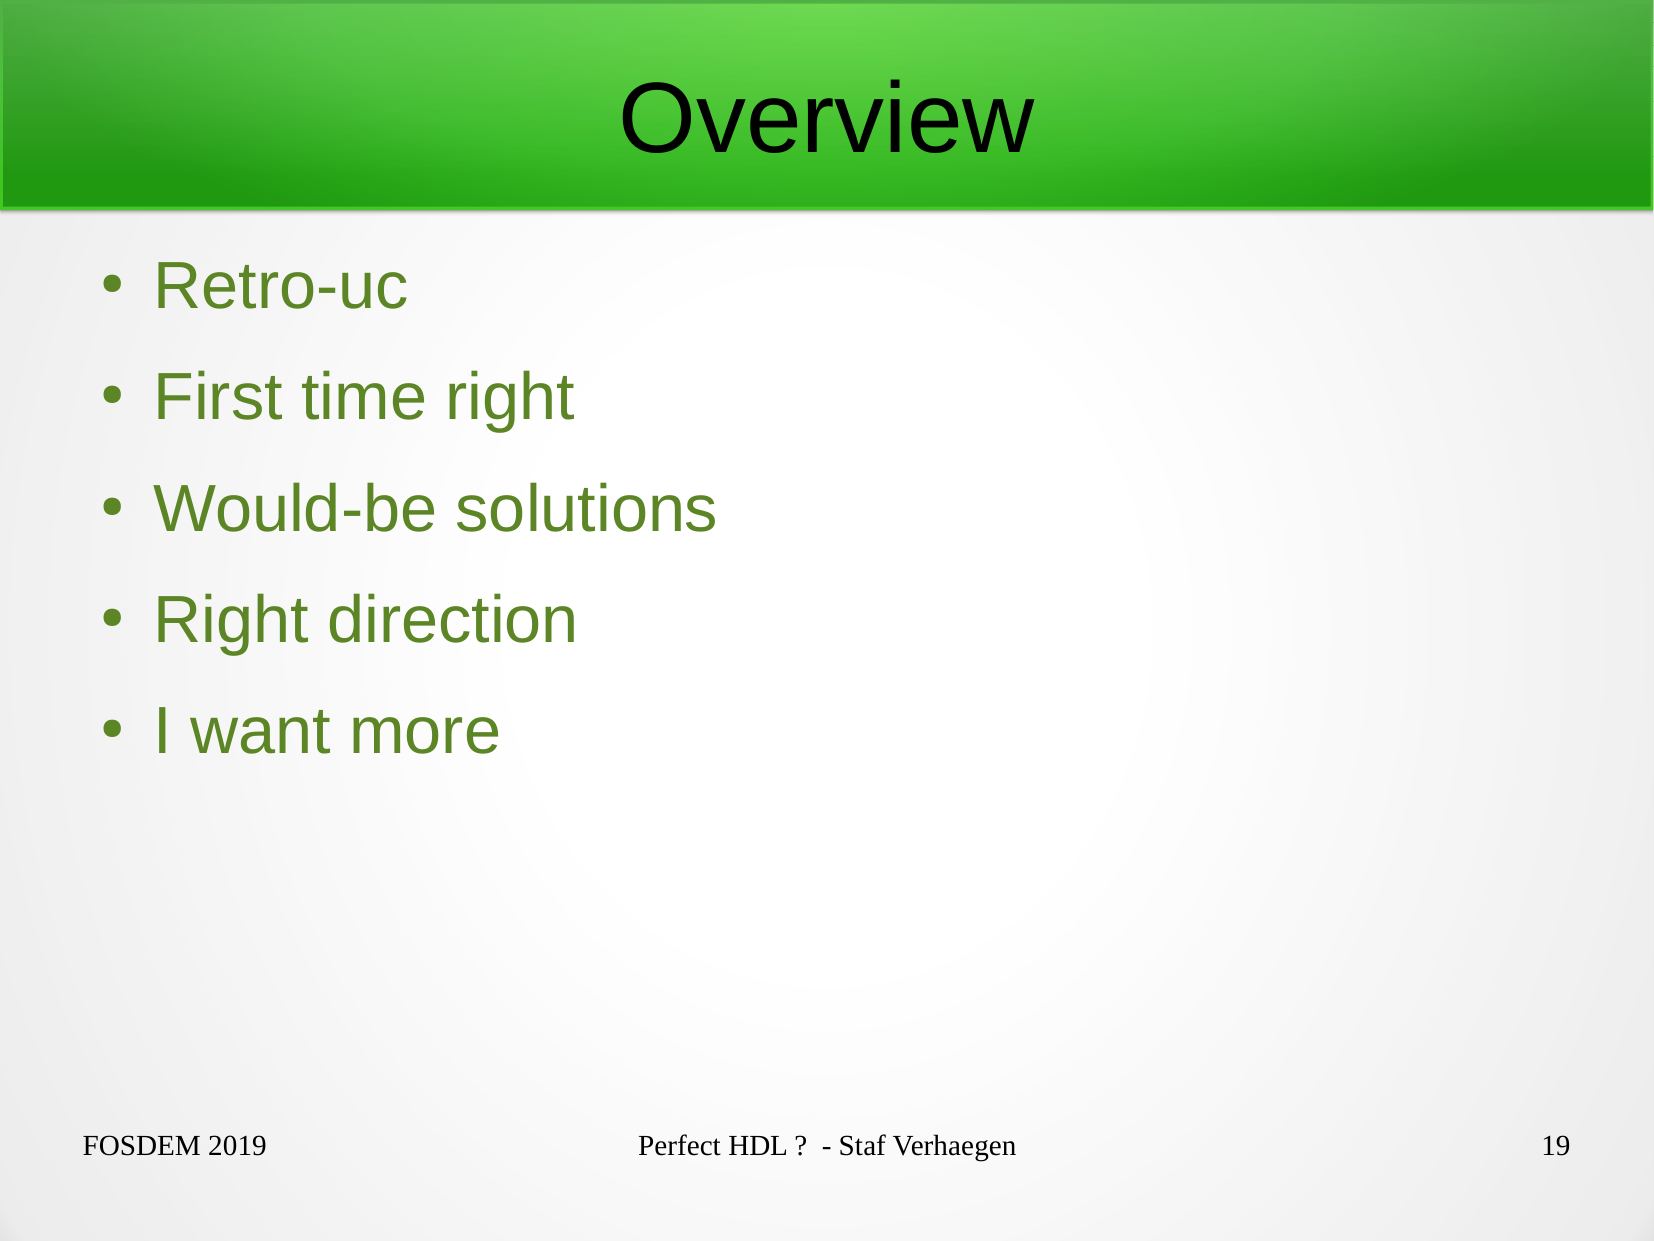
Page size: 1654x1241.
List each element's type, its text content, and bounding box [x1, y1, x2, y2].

title Overview [82, 27, 1571, 209]
list Retro-uc First time right Would-be solutions Right direction I want more [82, 248, 1571, 1087]
